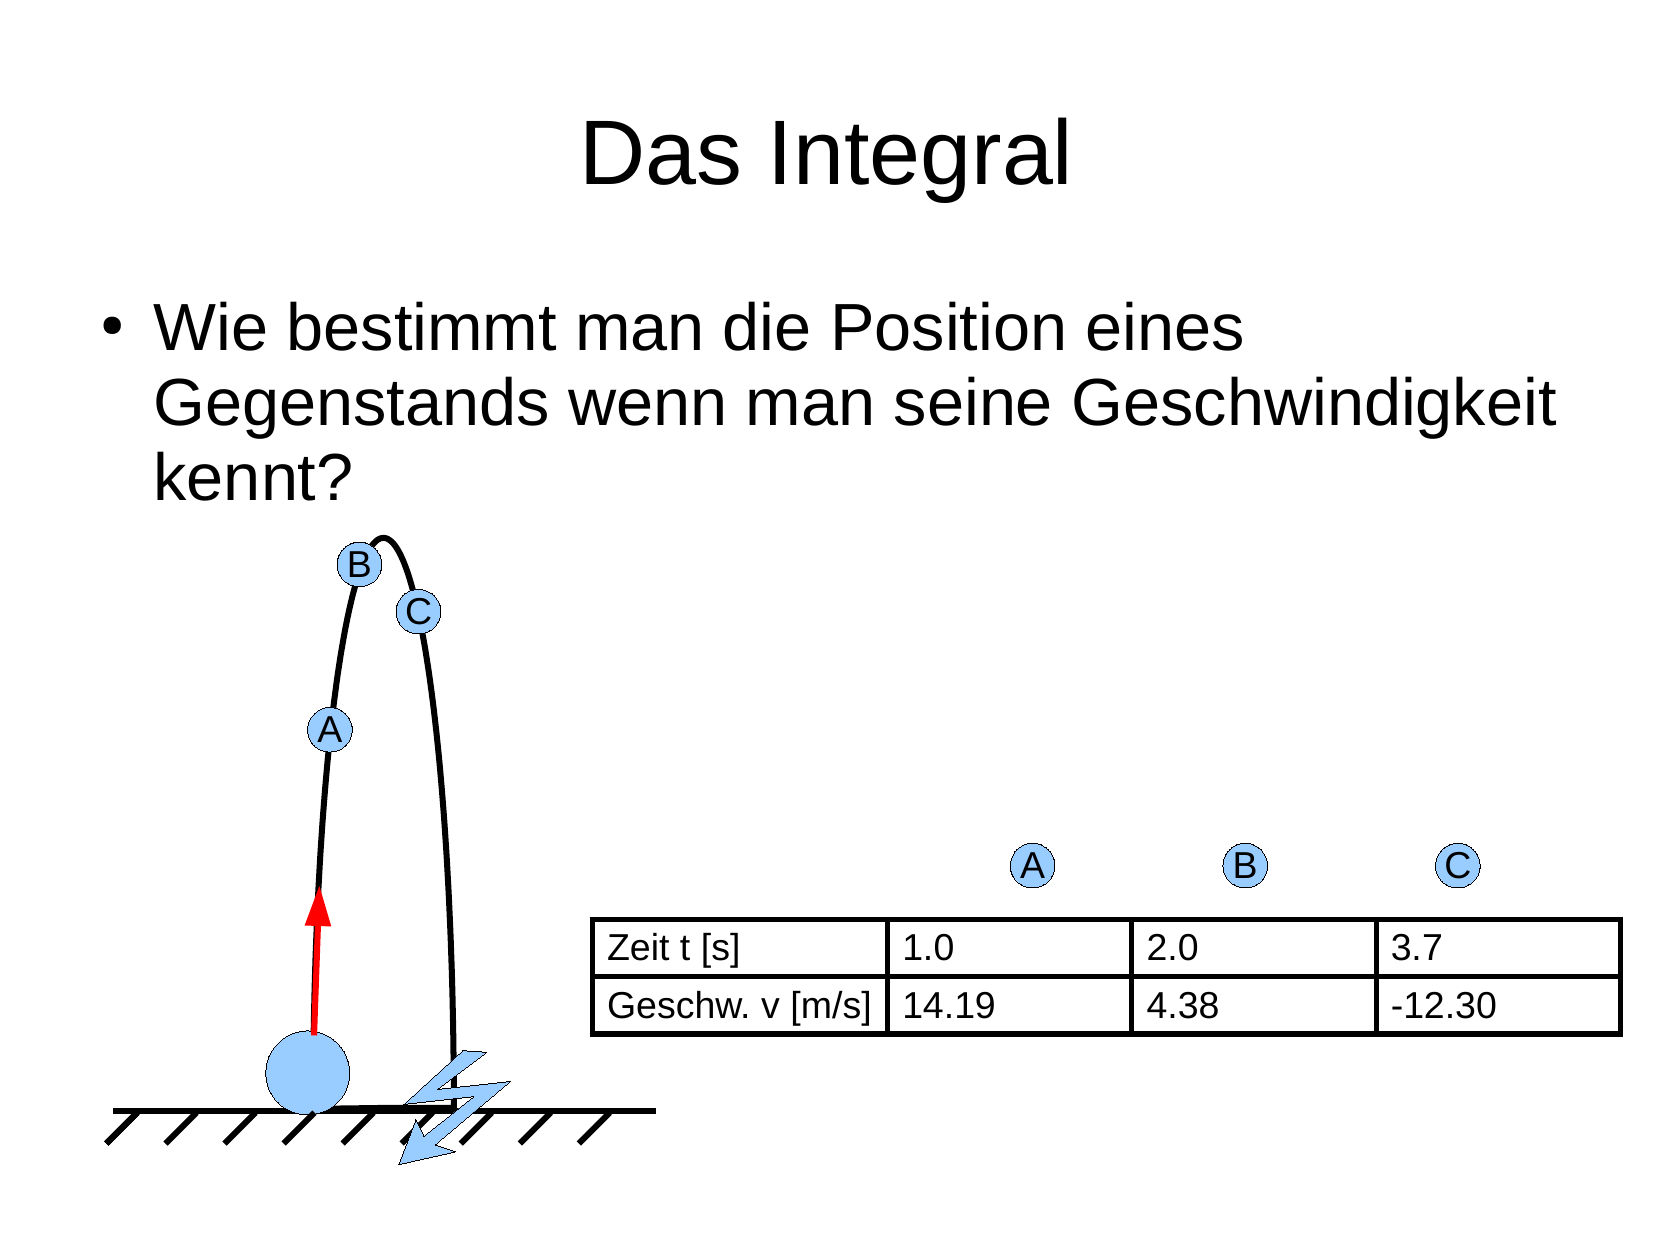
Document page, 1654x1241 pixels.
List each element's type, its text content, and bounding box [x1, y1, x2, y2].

table_header Zeit t [s] [595, 922, 885, 974]
text_box B [1222, 843, 1268, 888]
table_header 2.0 [1134, 922, 1374, 974]
text_box C [1435, 843, 1481, 888]
table_cell Geschw. v [m/s] [595, 979, 885, 1031]
text_box B [337, 542, 382, 587]
title Das Integral [82, 56, 1571, 250]
text_box A [1010, 843, 1055, 888]
text_box [265, 537, 511, 1165]
table_cell 14.19 [890, 979, 1129, 1031]
list Wie bestimmt man die Position eines Gegenstands wenn man seine Geschwindigkeit kennt? [82, 290, 1571, 1094]
table_header 1.0 [890, 922, 1129, 974]
table_header 3.7 [1379, 922, 1618, 974]
text_box C [396, 589, 441, 634]
table_cell -12.30 [1379, 979, 1618, 1031]
text_box A [307, 707, 353, 753]
table_cell 4.38 [1134, 979, 1374, 1031]
